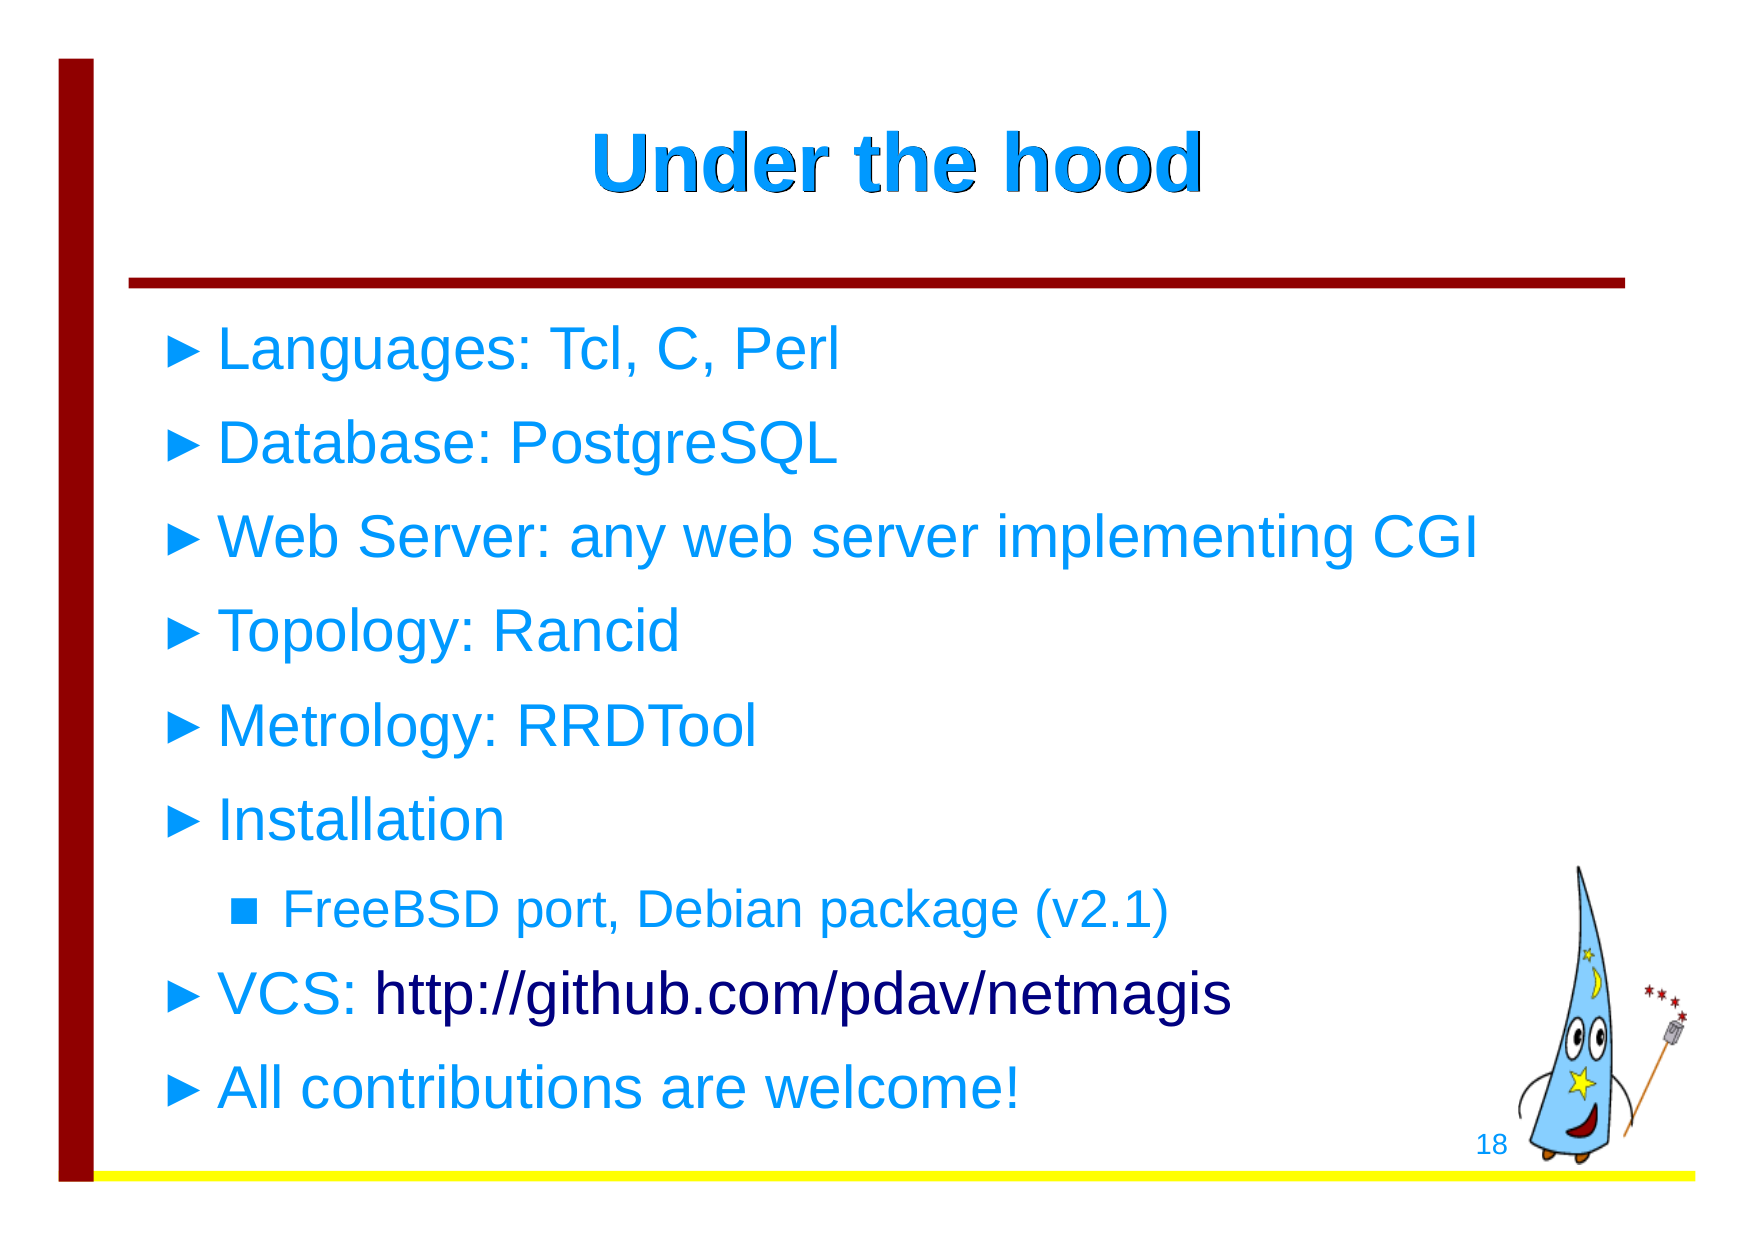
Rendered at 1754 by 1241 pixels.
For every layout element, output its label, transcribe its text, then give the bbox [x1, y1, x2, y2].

picture [1518, 865, 1687, 1165]
list Languages: Tcl, C, Perl Database: PostgreSQL Web Server: any web server implementing CGI Topology: Rancid Metrology: RRDTool Installation FreeBSD port, Debian package (v2.1) VCS: http://github.com/pdav/netmagis All contributions are welcome! [140, 315, 1614, 1134]
title Under the hood [152, 74, 1643, 252]
